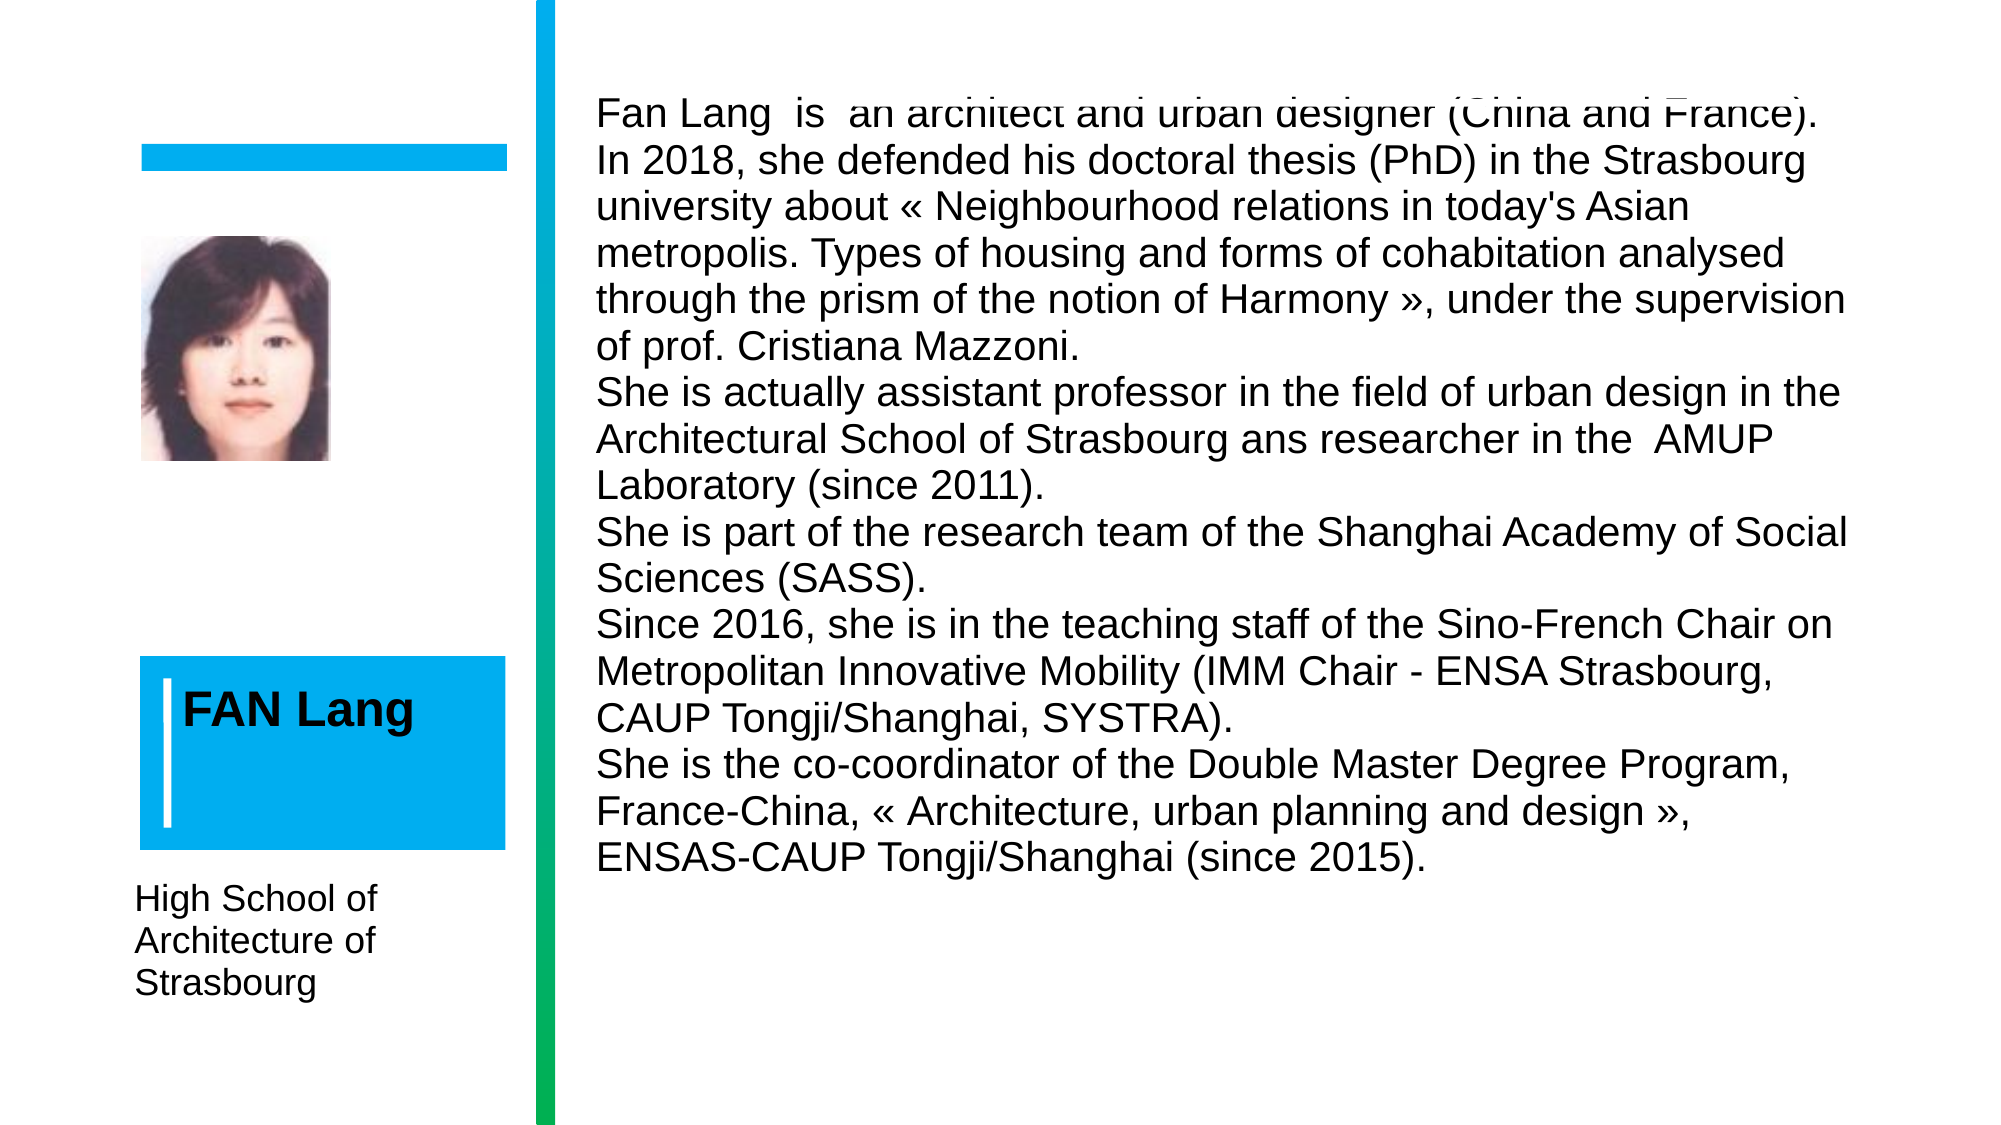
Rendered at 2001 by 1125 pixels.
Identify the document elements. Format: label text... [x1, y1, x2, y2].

text_box [536, 0, 556, 602]
text_box [536, 808, 556, 869]
picture [141, 236, 331, 461]
text_box [141, 143, 507, 171]
text_box [536, 1011, 556, 1125]
text_box [140, 656, 506, 850]
text_box High School of Architecture of Strasbourg [119, 869, 558, 1011]
text_box Fan Lang is an architect and urban designer (China and France). In 2018, she defended his doctoral thesis (PhD) in the Strasbourg university about « Neighbourhood relations in today's Asian metropolis. Types of housing and forms of cohabitation analysed through the prism of the notion of Harmony », under the supervision of prof. Cristiana Mazzoni. She is actually assistant professor in the field of urban design in the Architectural School of Strasbourg ans researcher in the AMUP Laboratory (since 2011). She is part of the research team of the Shanghai Academy of Social Sciences (SASS). Since 2016, she is in the teaching staff of the Sino-French Chair on Metropolitan Innovative Mobility (IMM Chair - ENSA Strasbourg, CAUP Tongji/Shanghai, SYSTRA). She is the co-coordinator of the Double Master Degree Program, France-China, « Architecture, urban planning and design », ENSAS-CAUP Tongji/Shanghai (since 2015). [581, 82, 1867, 888]
text_box FAN Lang [167, 674, 506, 745]
